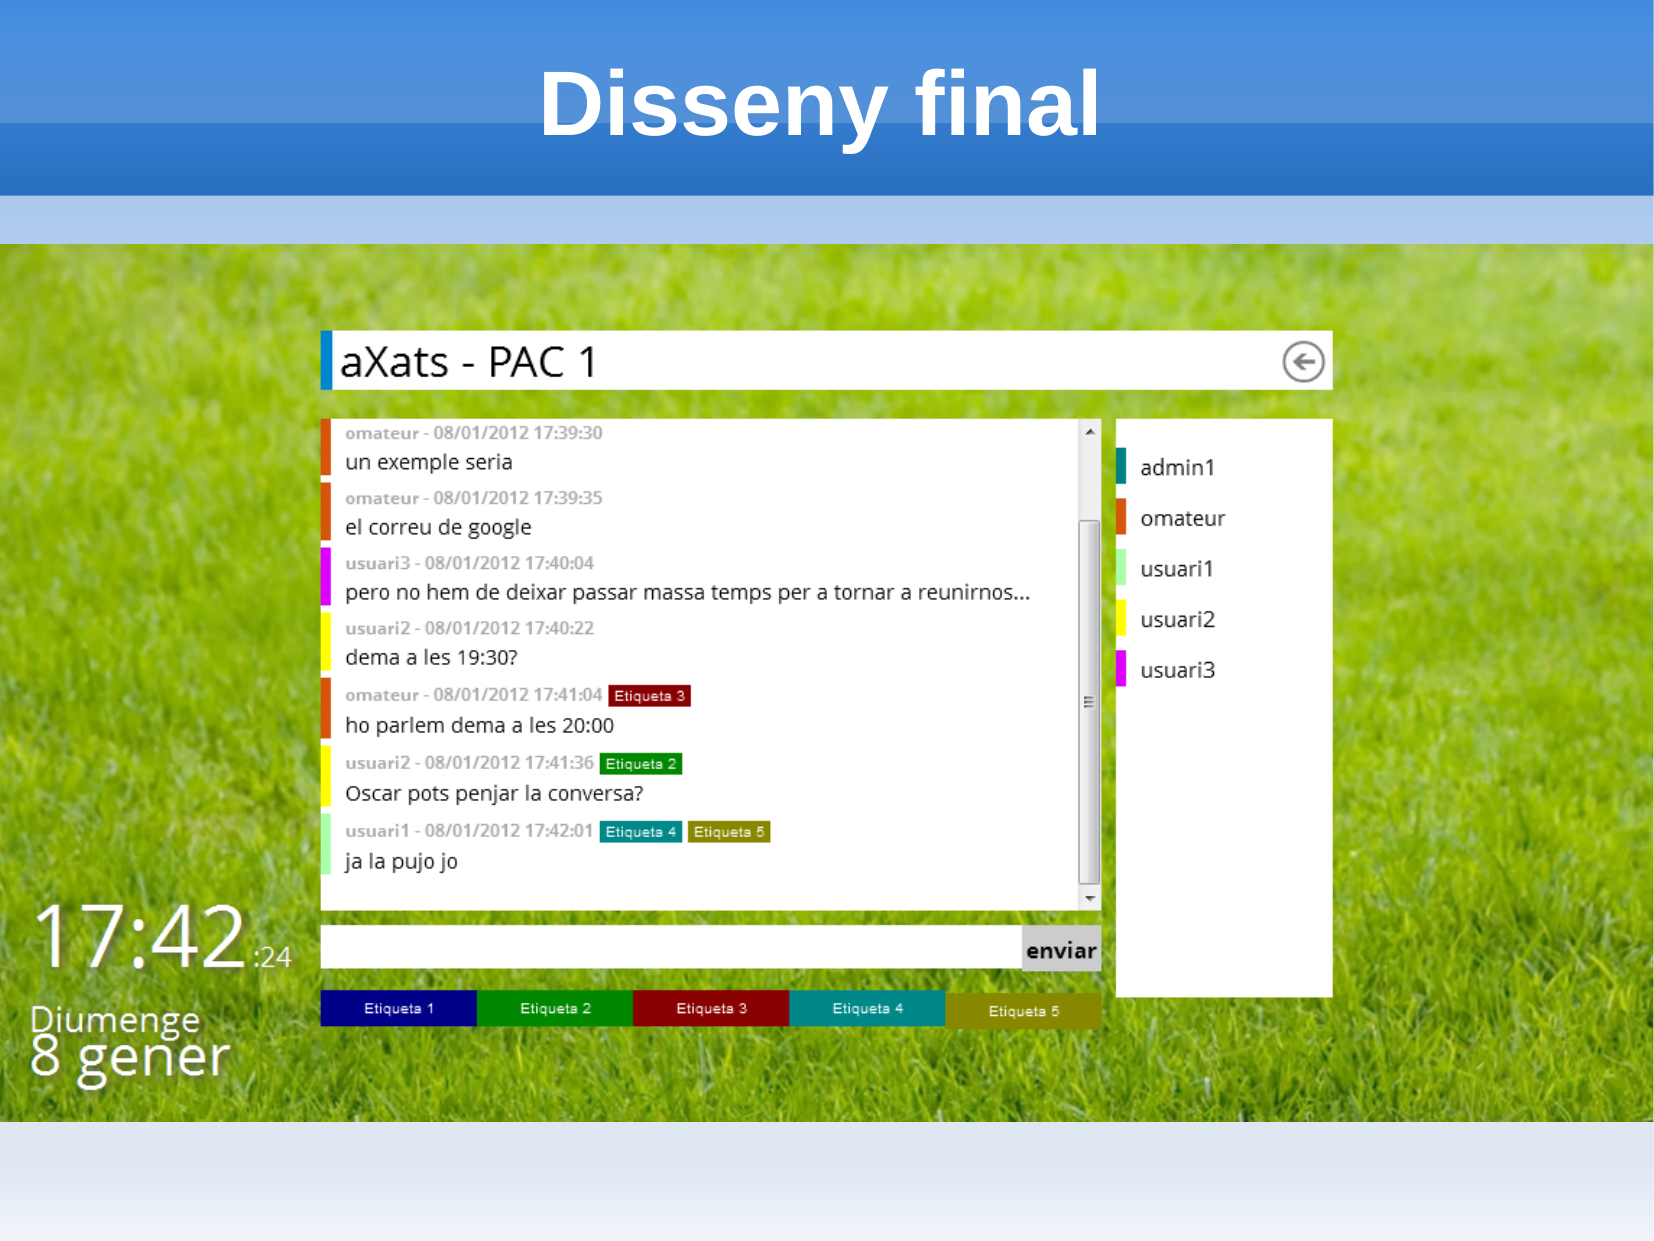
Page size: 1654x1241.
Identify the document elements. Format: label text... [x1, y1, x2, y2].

title Disseny final [76, 0, 1565, 208]
picture [0, 0, 1654, 1241]
